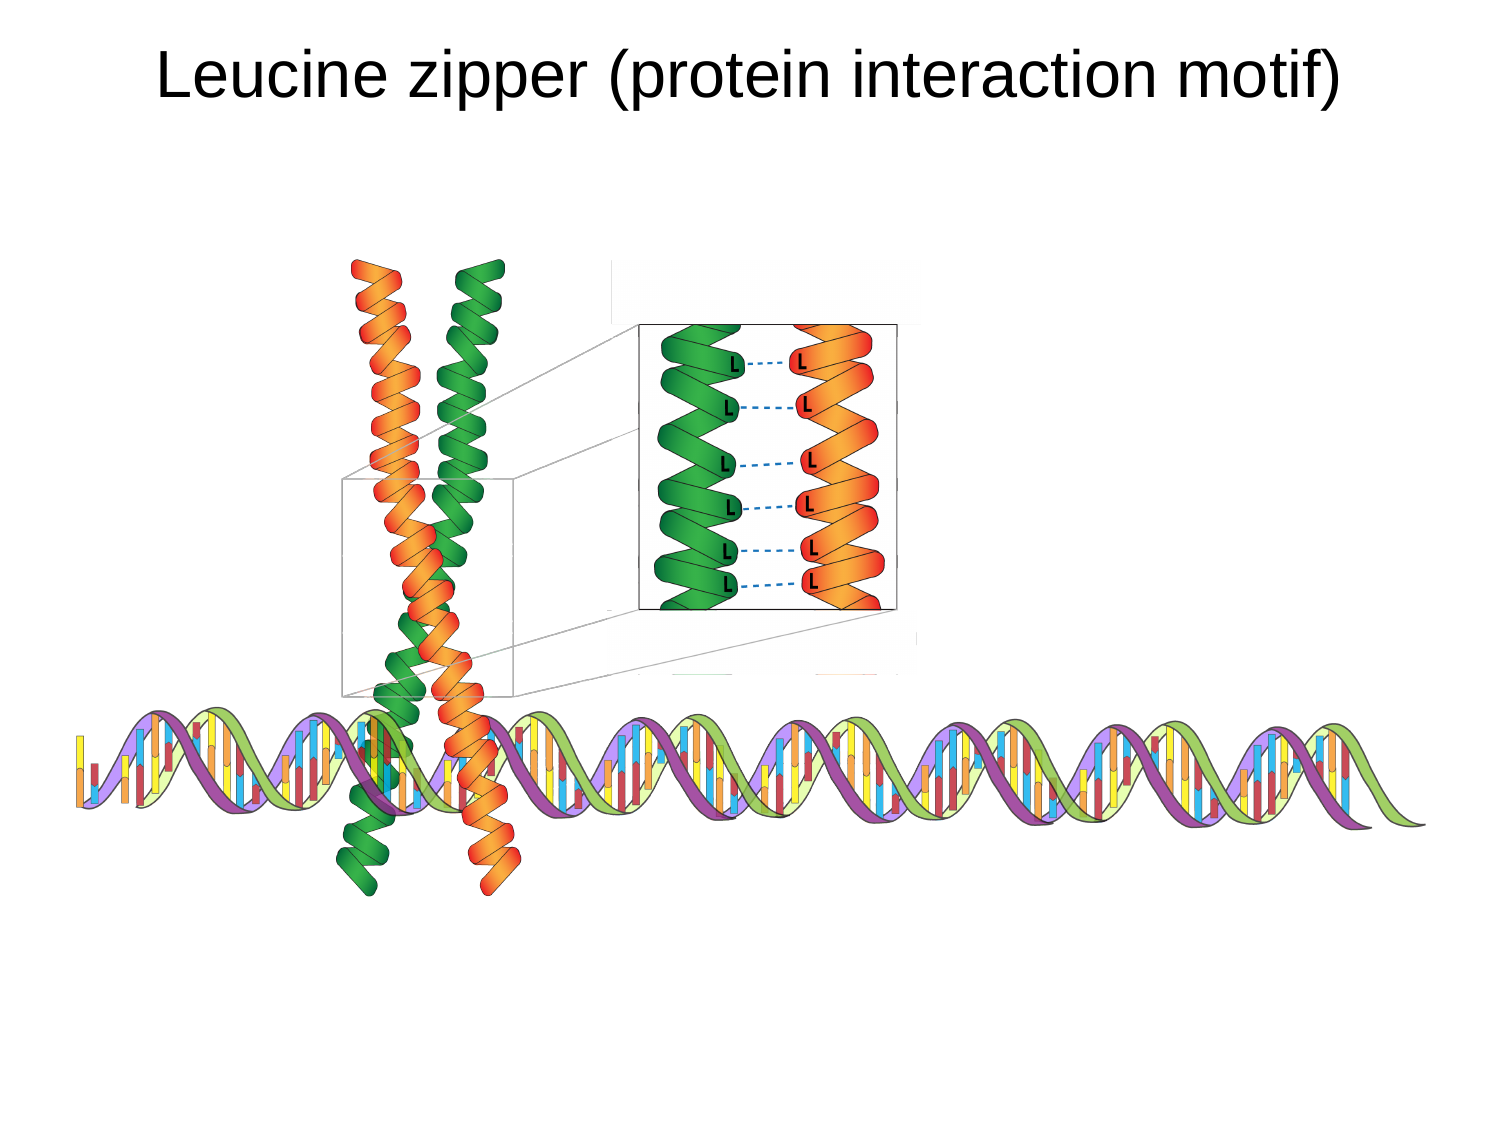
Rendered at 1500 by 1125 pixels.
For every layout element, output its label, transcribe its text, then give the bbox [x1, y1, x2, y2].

picture [75, 258, 1426, 897]
title Leucine zipper (protein interaction motif) [75, 23, 1426, 119]
